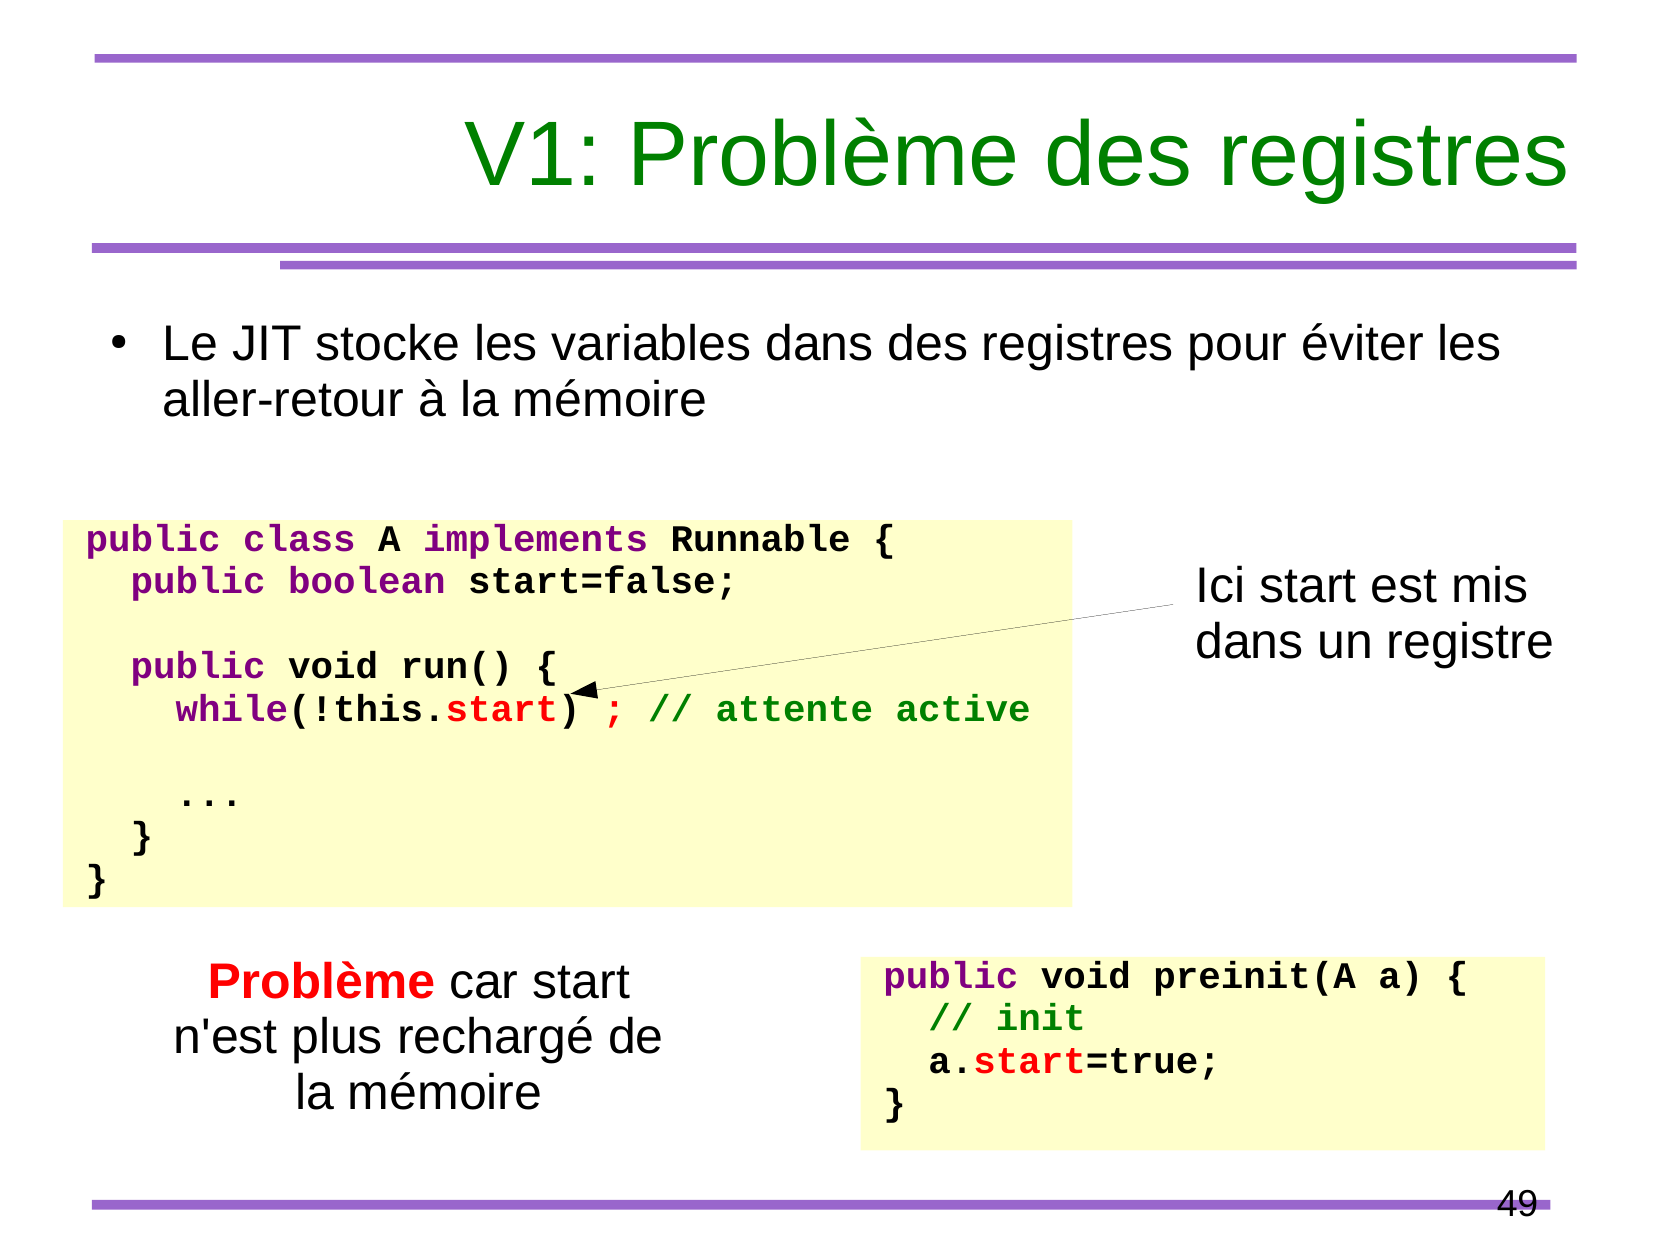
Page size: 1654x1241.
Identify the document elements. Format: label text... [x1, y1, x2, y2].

list Le JIT stocke les variables dans des registres pour éviter les aller-retour à la mémoire [92, 315, 1563, 442]
text_box Ici start est mis dans un registre [1195, 557, 1555, 669]
text_box Problème car start n'est plus rechargé de la mémoire [173, 952, 675, 1142]
text_box public void preinit(A a) { // init a.start=true; } [860, 956, 1546, 1151]
text_box public class A implements Runnable { public boolean start=false; public void run() { while(!this.start) ; // attente active ... } } [62, 520, 1073, 908]
title V1: Problème des registres [82, 49, 1572, 257]
